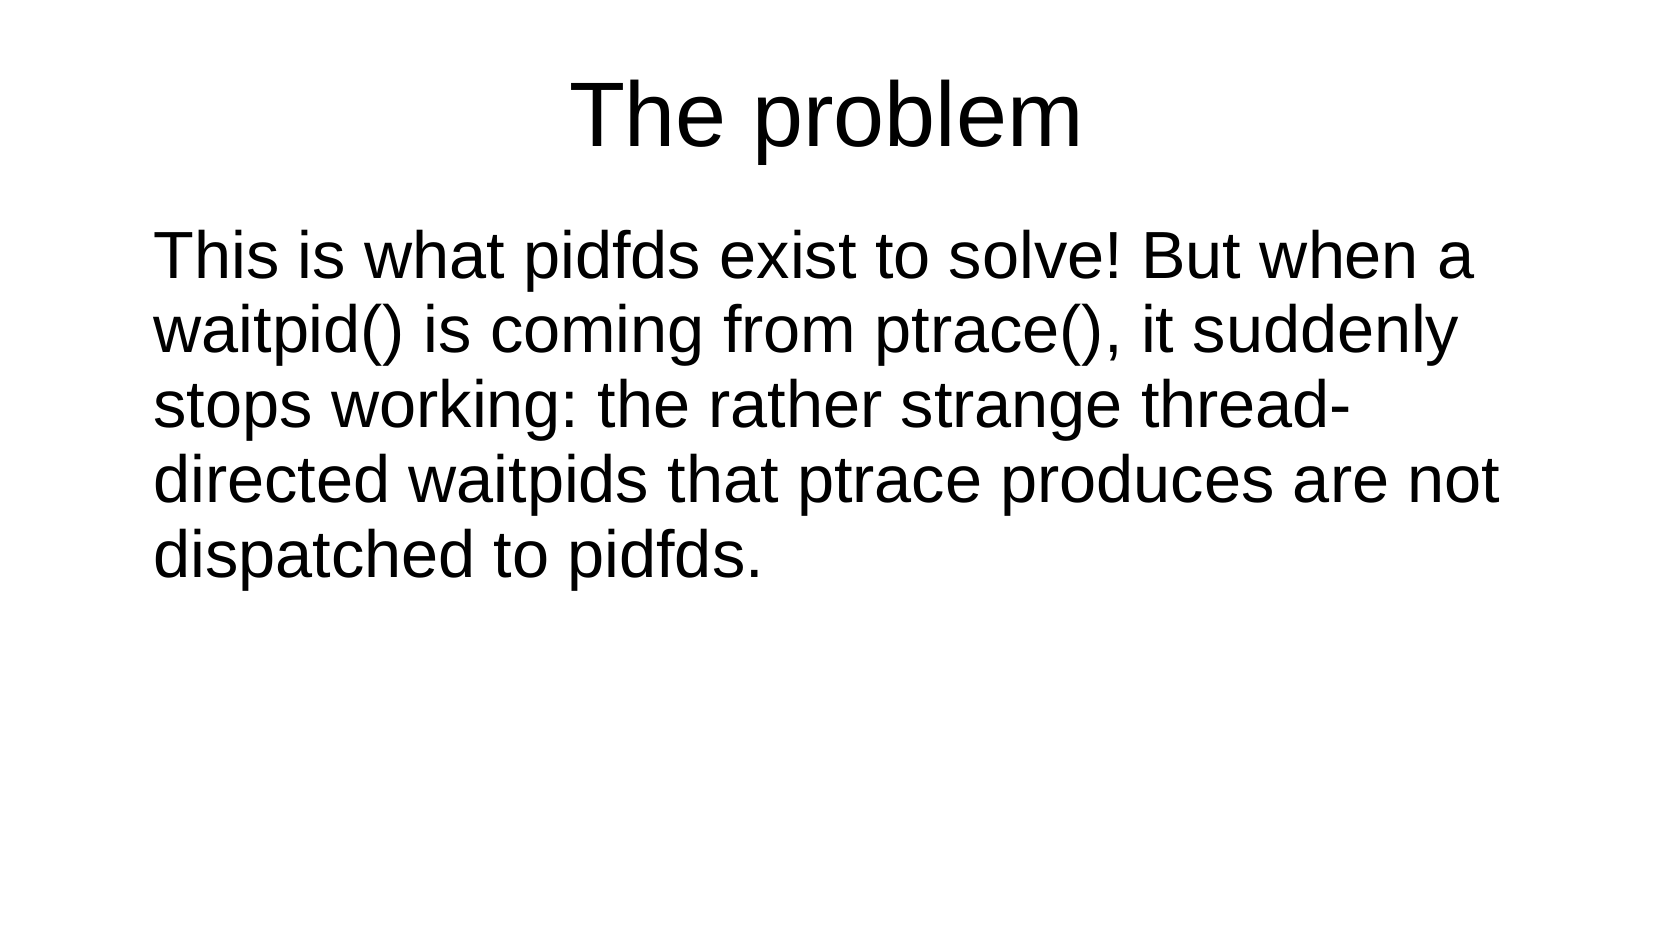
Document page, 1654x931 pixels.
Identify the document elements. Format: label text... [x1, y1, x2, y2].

title The problem [82, 37, 1571, 193]
list This is what pidfds exist to solve! But when a waitpid() is coming from ptrace(), it suddenly stops working: the rather strange thread-directed waitpids that ptrace produces are not dispatched to pidfds. [82, 217, 1571, 758]
